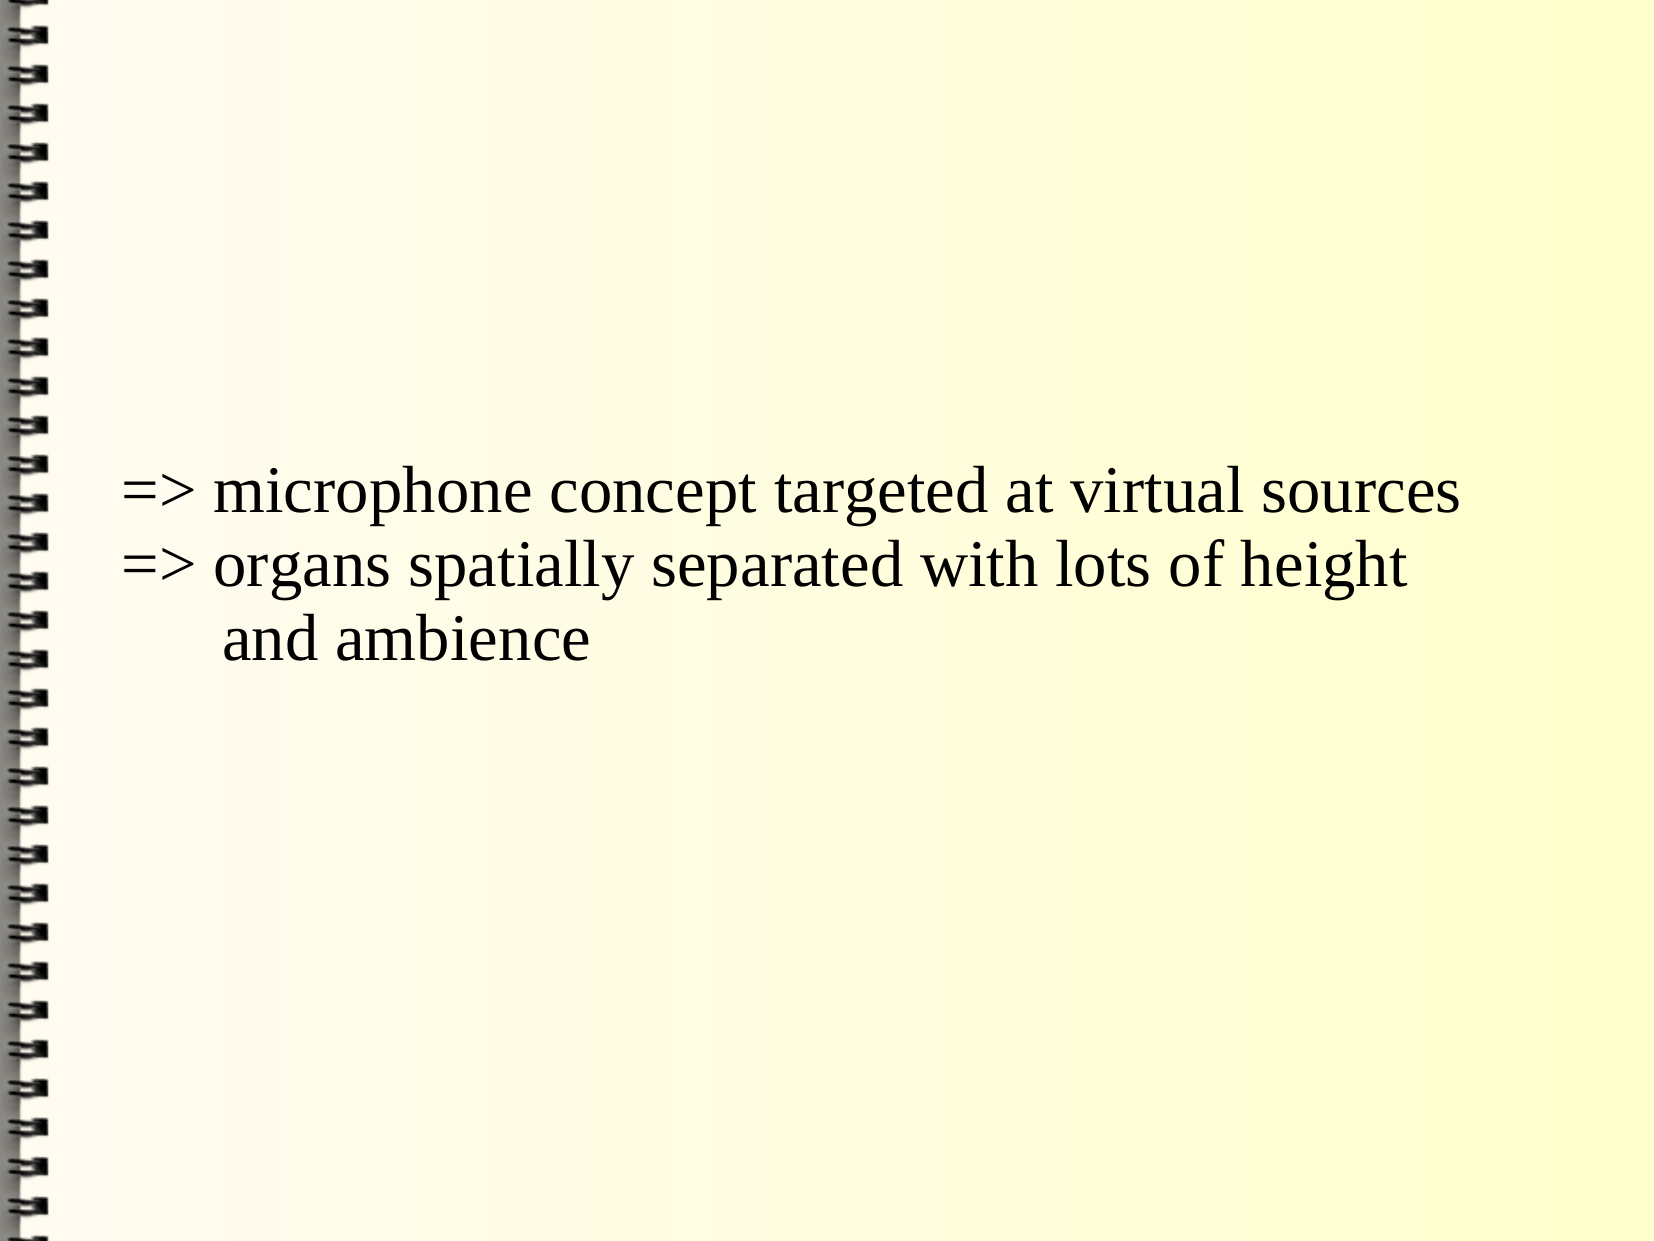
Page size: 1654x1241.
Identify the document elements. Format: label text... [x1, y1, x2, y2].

picture [0, 0, 1654, 1241]
subtitle => microphone concept targeted at virtual sources => organs spatially separated with lots of height and ambience [121, 112, 1534, 1164]
